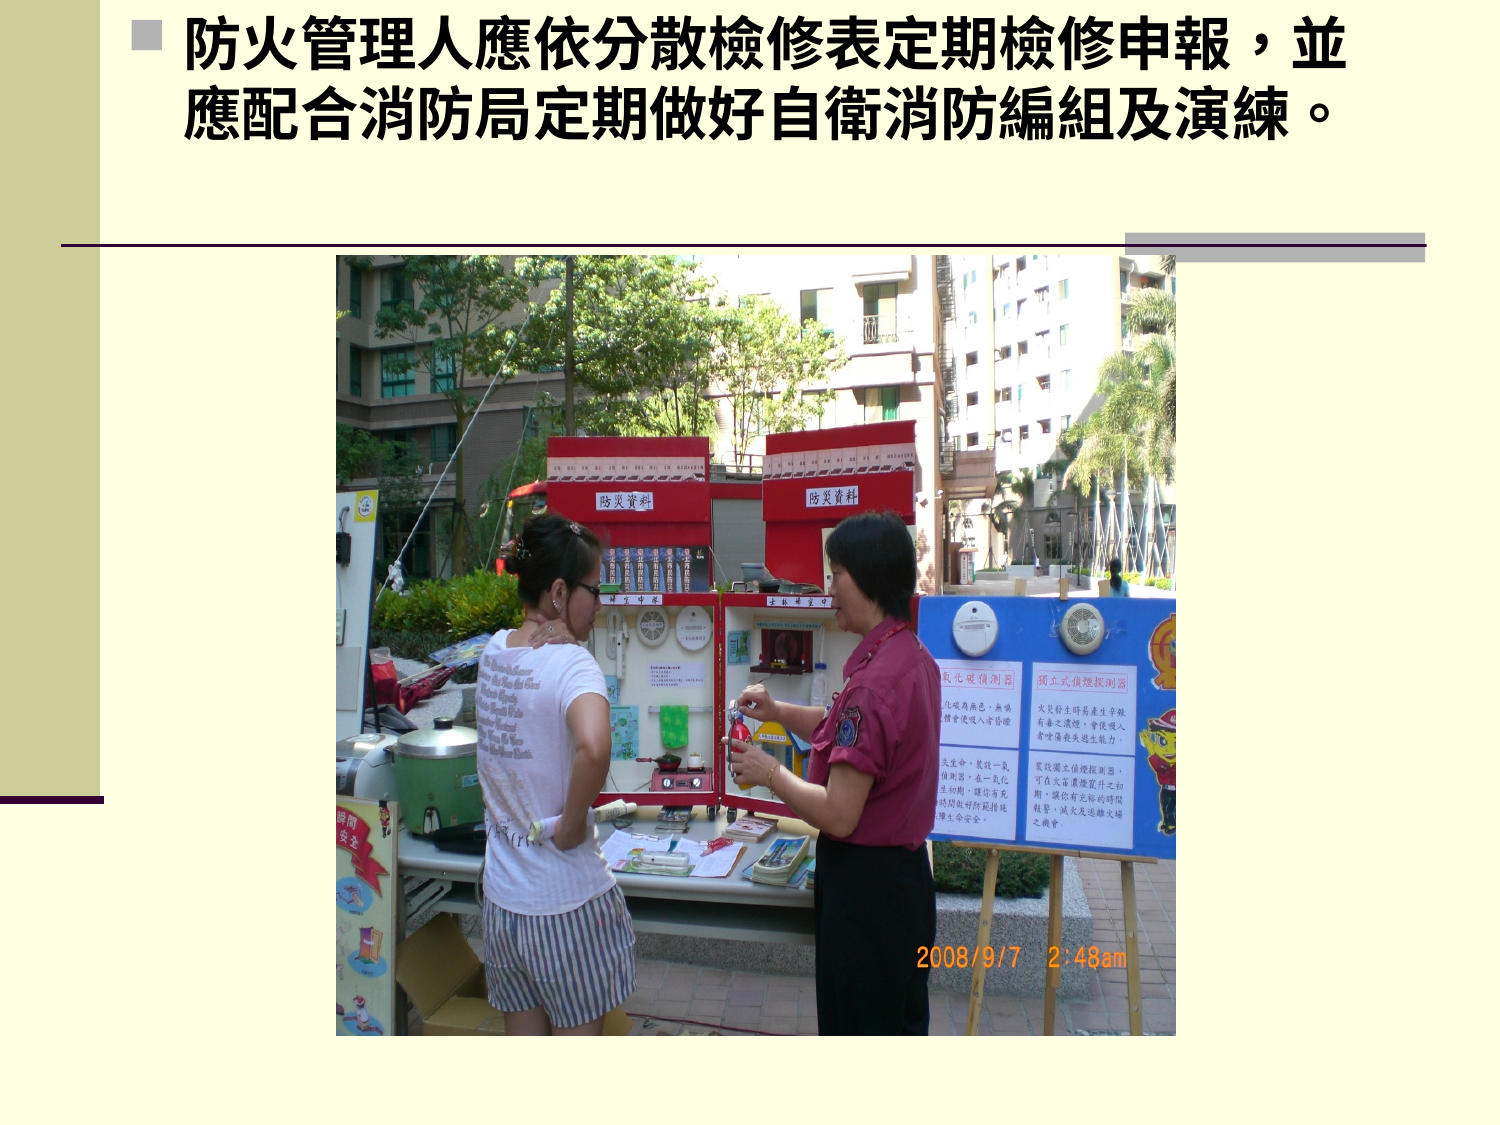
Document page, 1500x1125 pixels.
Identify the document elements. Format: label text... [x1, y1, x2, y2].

picture [336, 255, 1176, 1036]
list 防火管理人應依分散檢修表定期檢修申報，並應配合消防局定期做好自衛消防編組及演練。 [112, 0, 1388, 230]
